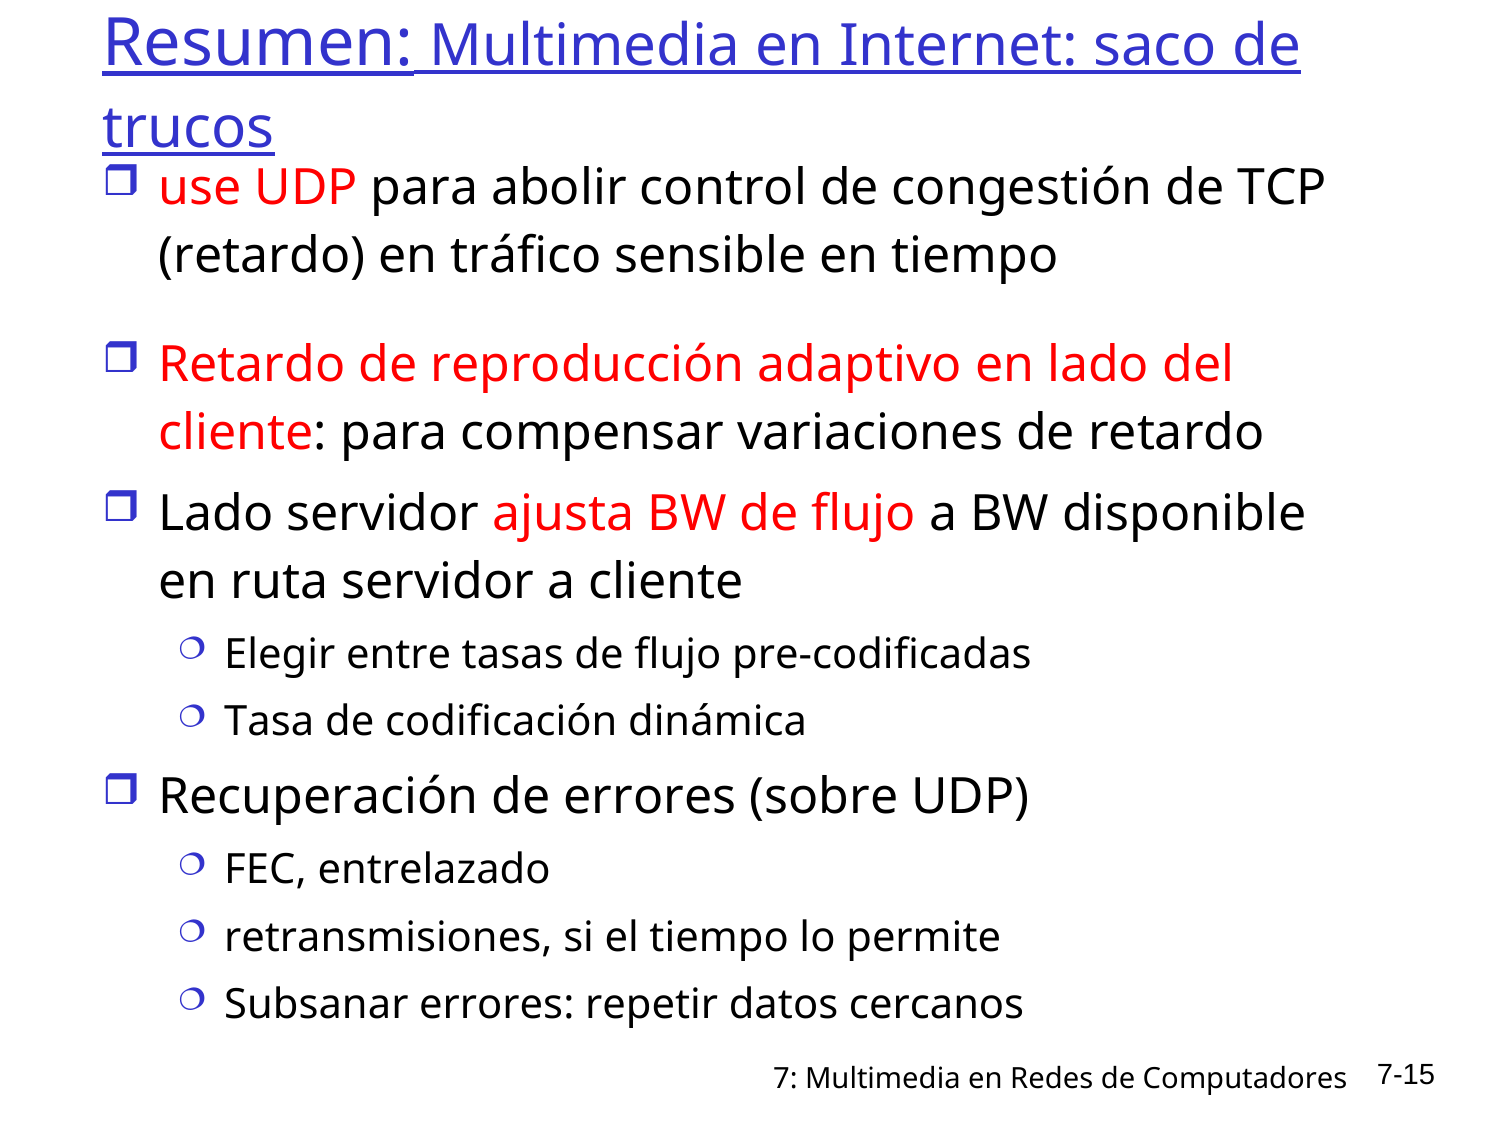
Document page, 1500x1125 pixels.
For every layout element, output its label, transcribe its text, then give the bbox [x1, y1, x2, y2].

list use UDP para abolir control de congestión de TCP (retardo) en tráfico sensible en tiempo Retardo de reproducción adaptivo en lado del cliente: para compensar variaciones de retardo Lado servidor ajusta BW de flujo a BW disponible en ruta servidor a cliente Elegir entre tasas de flujo pre-codificadas Tasa de codificación dinámica Recuperación de errores (sobre UDP) FEC, entrelazado retransmisiones, si el tiempo lo permite Subsanar errores: repetir datos cercanos [87, 142, 1363, 985]
title Resumen: Multimedia en Internet: saco de trucos [87, 0, 1500, 160]
